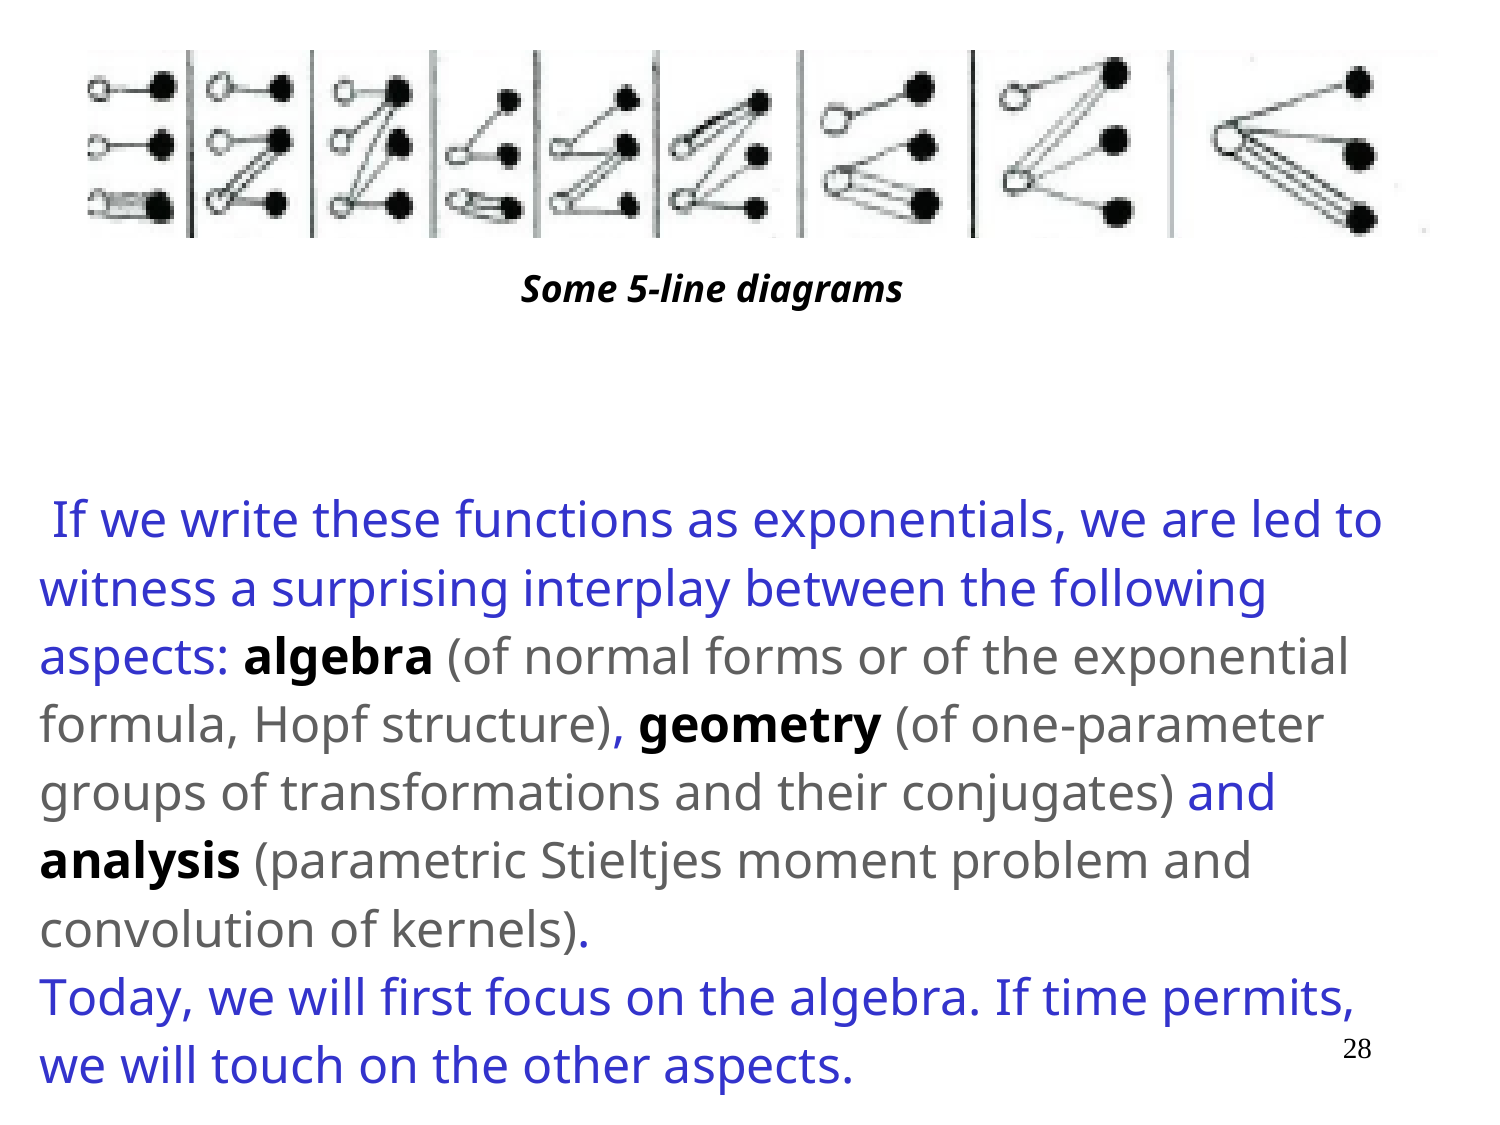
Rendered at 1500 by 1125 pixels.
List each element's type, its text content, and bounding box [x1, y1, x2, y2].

text_box If we write these functions as exponentials, we are led to witness a surprising interplay between the following aspects: algebra (of normal forms or of the exponential formula, Hopf structure), geometry (of one-parameter groups of transformations and their conjugates) and analysis (parametric Stieltjes moment problem and convolution of kernels). Today, we will first focus on the algebra. If time permits, we will touch on the other aspects. [24, 408, 1450, 1107]
text_box Some 5-line diagrams [150, 255, 1276, 322]
picture [87, 50, 1438, 238]
